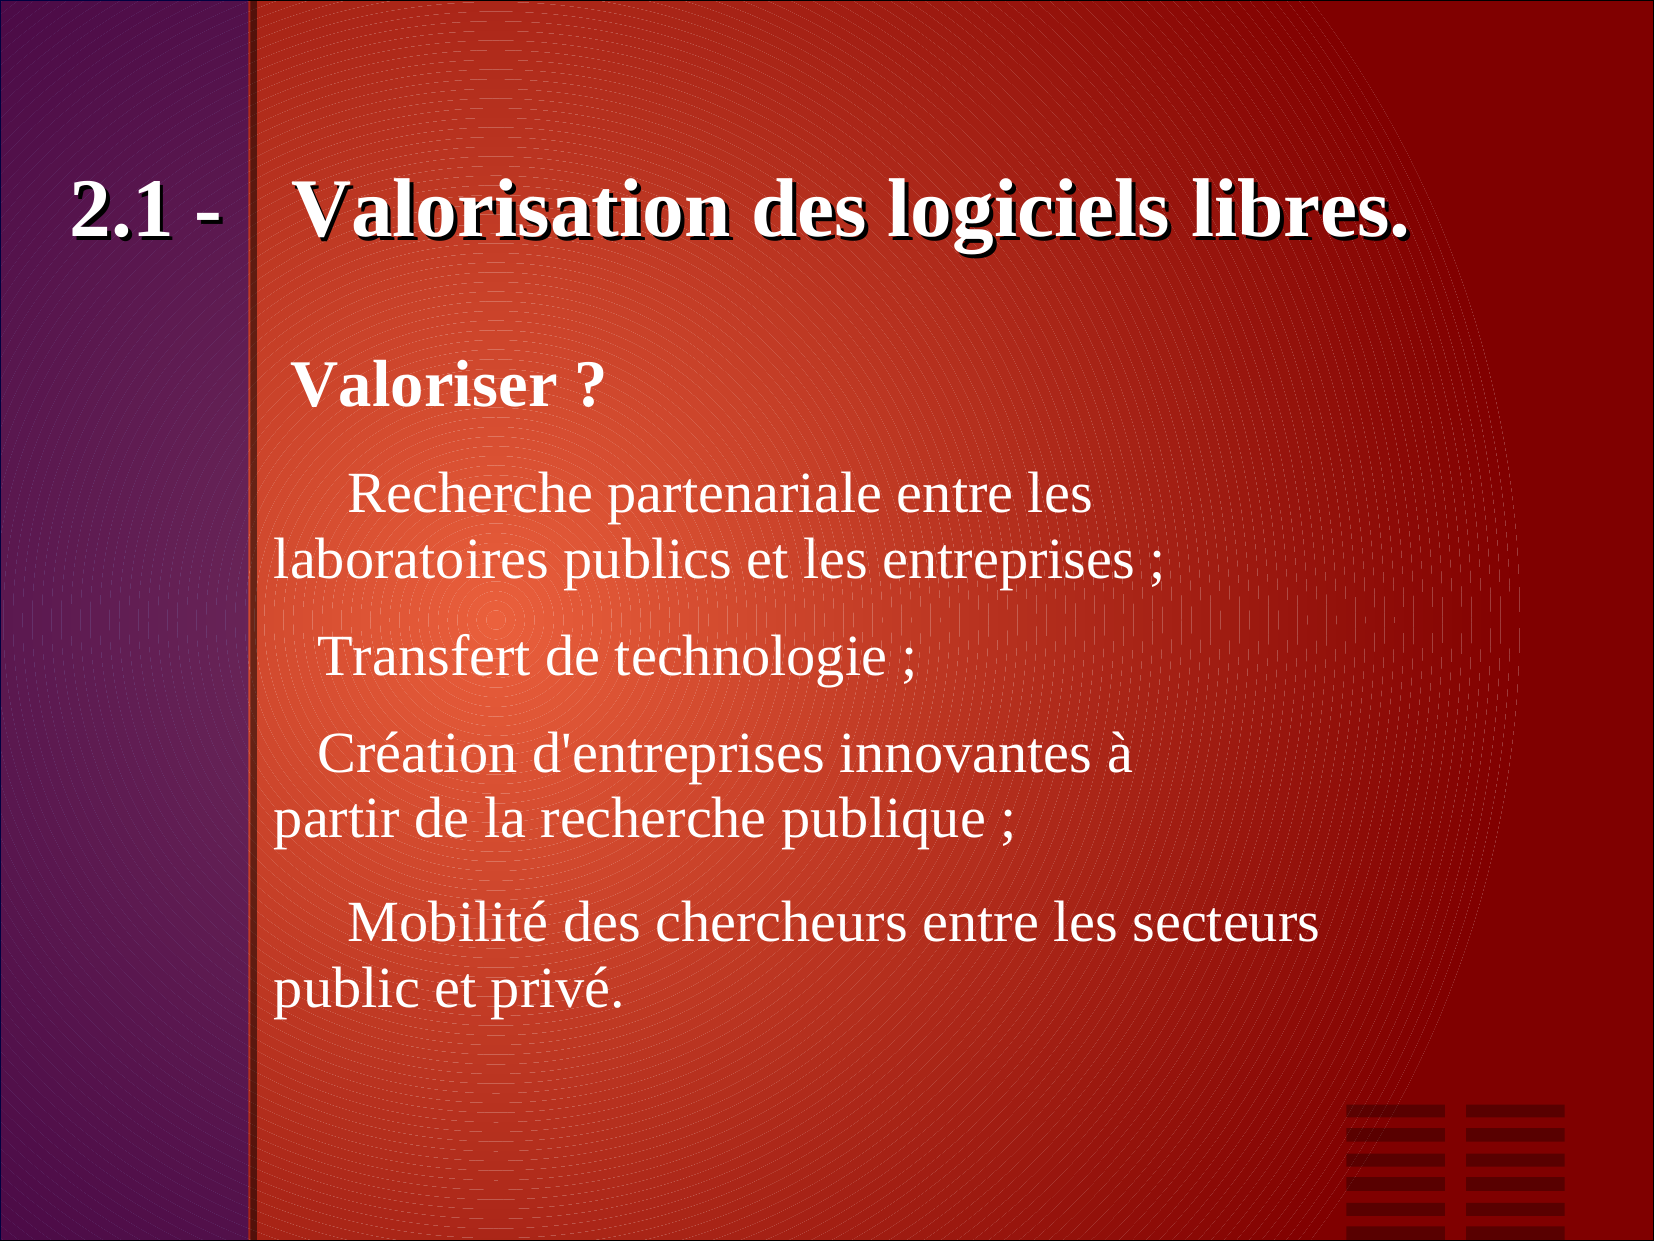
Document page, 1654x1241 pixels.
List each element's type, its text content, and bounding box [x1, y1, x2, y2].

subtitle Valoriser ? Recherche partenariale entre les laboratoires publics et les entreprises ; Transfert de technologie ; Création d'entreprises innovantes à partir de la recherche publique ; Mobilité des chercheurs entre les secteurs public et privé. [274, 315, 1611, 1127]
title 2.1 - Valorisation des logiciels libres. [69, 104, 1604, 313]
